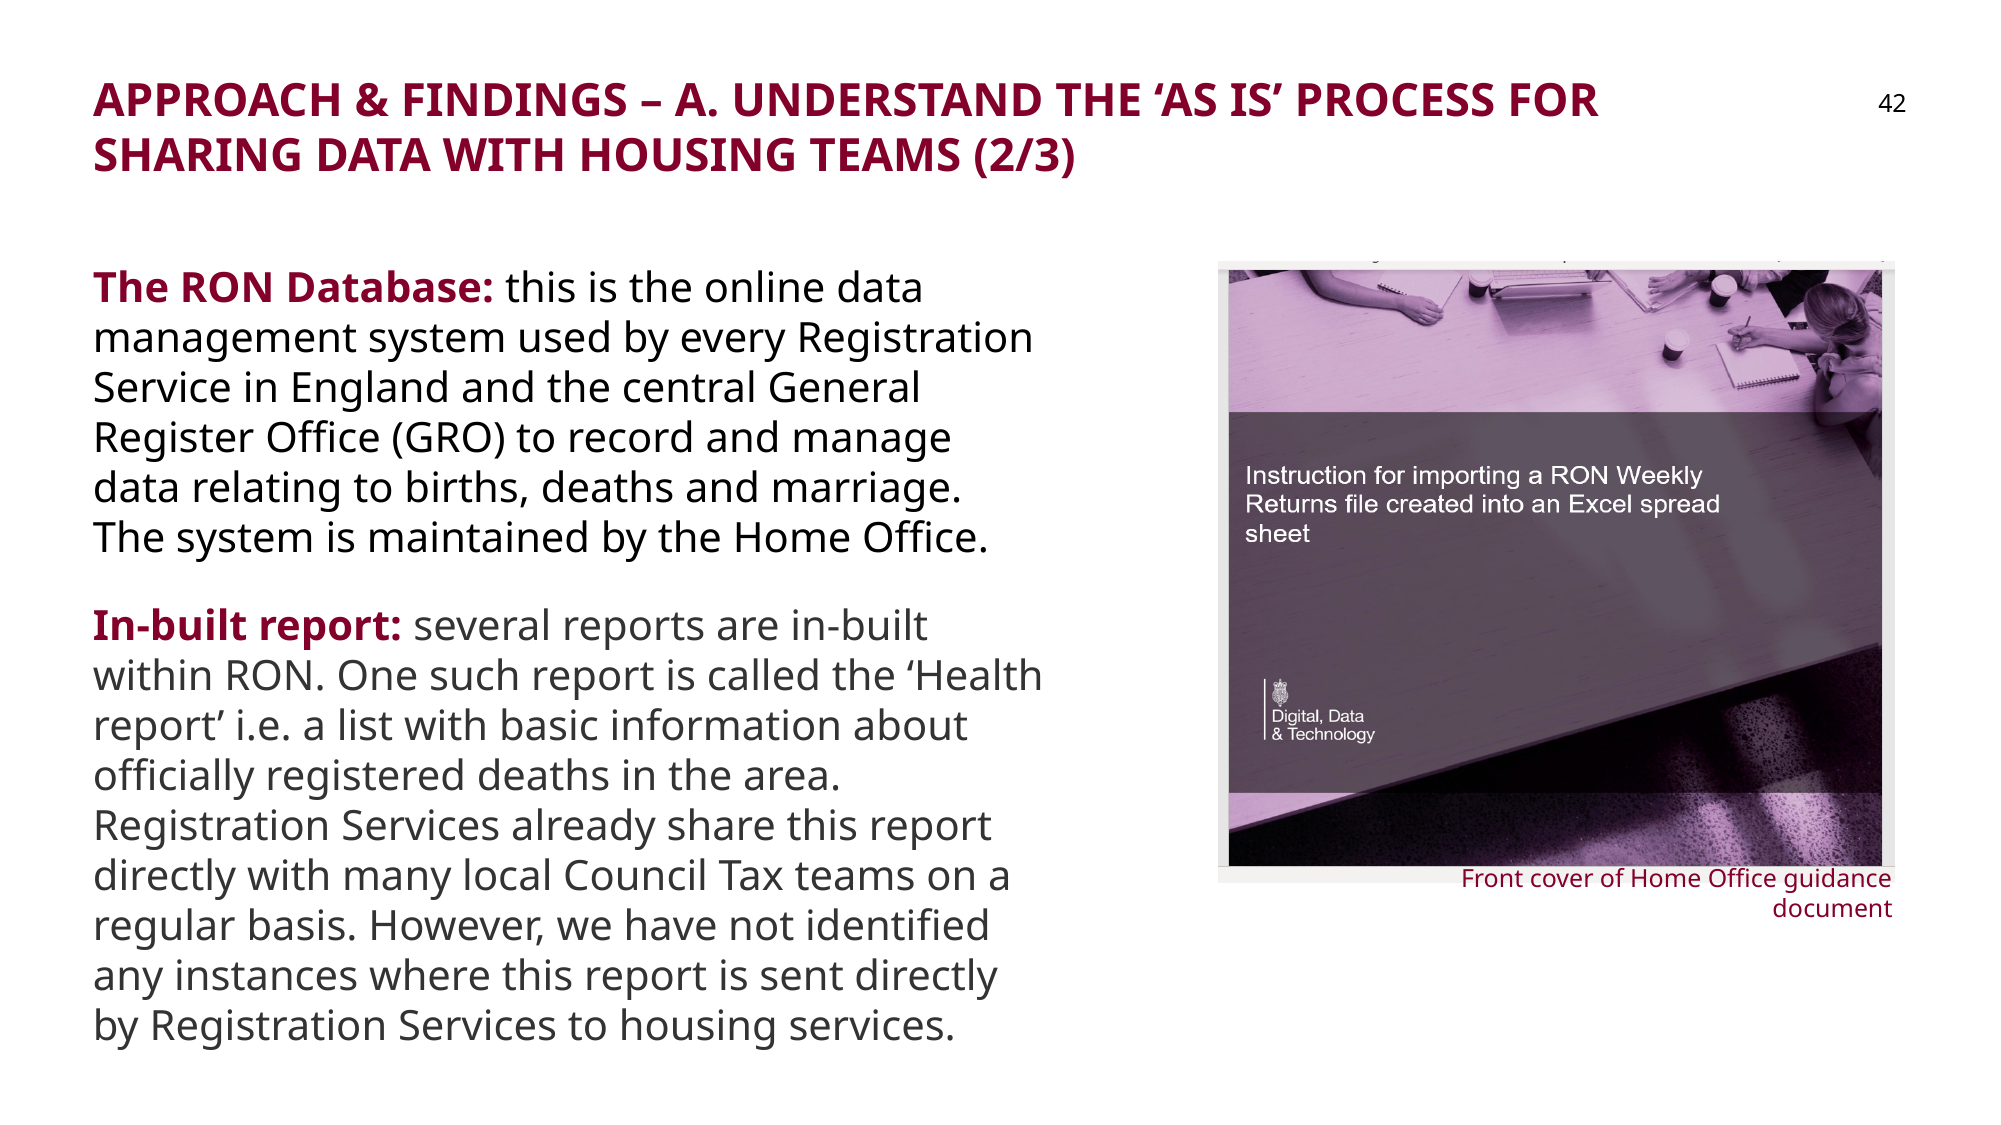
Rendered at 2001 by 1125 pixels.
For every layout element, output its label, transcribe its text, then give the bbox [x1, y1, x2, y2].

picture [1711, 871, 1723, 883]
picture [1667, 875, 1674, 883]
text_box Front cover of Home Office guidance document [1351, 887, 1893, 923]
picture [1545, 875, 1552, 883]
picture [1218, 261, 1895, 883]
picture [1787, 875, 1794, 883]
text_box The RON Database: this is the online data management system used by every Registration Service in England and the central General Register Office (GRO) to record and manage data relating to births, deaths and marriage. The system is maintained by the Home Office. In-built report: several reports are in-built within RON. One such report is called the ‘Health report’ i.e. a list with basic information about officially registered deaths in the area. Registration Services already share this report directly with many local Council Tax teams on a regular basis. However, we have not identified any instances where this report is sent directly by Registration Services to housing services. [93, 261, 1046, 1125]
picture [1502, 875, 1509, 883]
picture [1603, 875, 1610, 883]
picture [1676, 875, 1682, 883]
picture [1487, 875, 1494, 883]
picture [1824, 875, 1831, 883]
picture [1854, 875, 1861, 883]
picture [1652, 875, 1659, 883]
title APPROACH & FINDINGS – A. UNDERSTAND THE ‘AS IS’ PROCESS FOR SHARING DATA WITH HOUSING TEAMS (2/3) [93, 70, 1809, 215]
slide_number <number> [1850, 87, 1907, 148]
